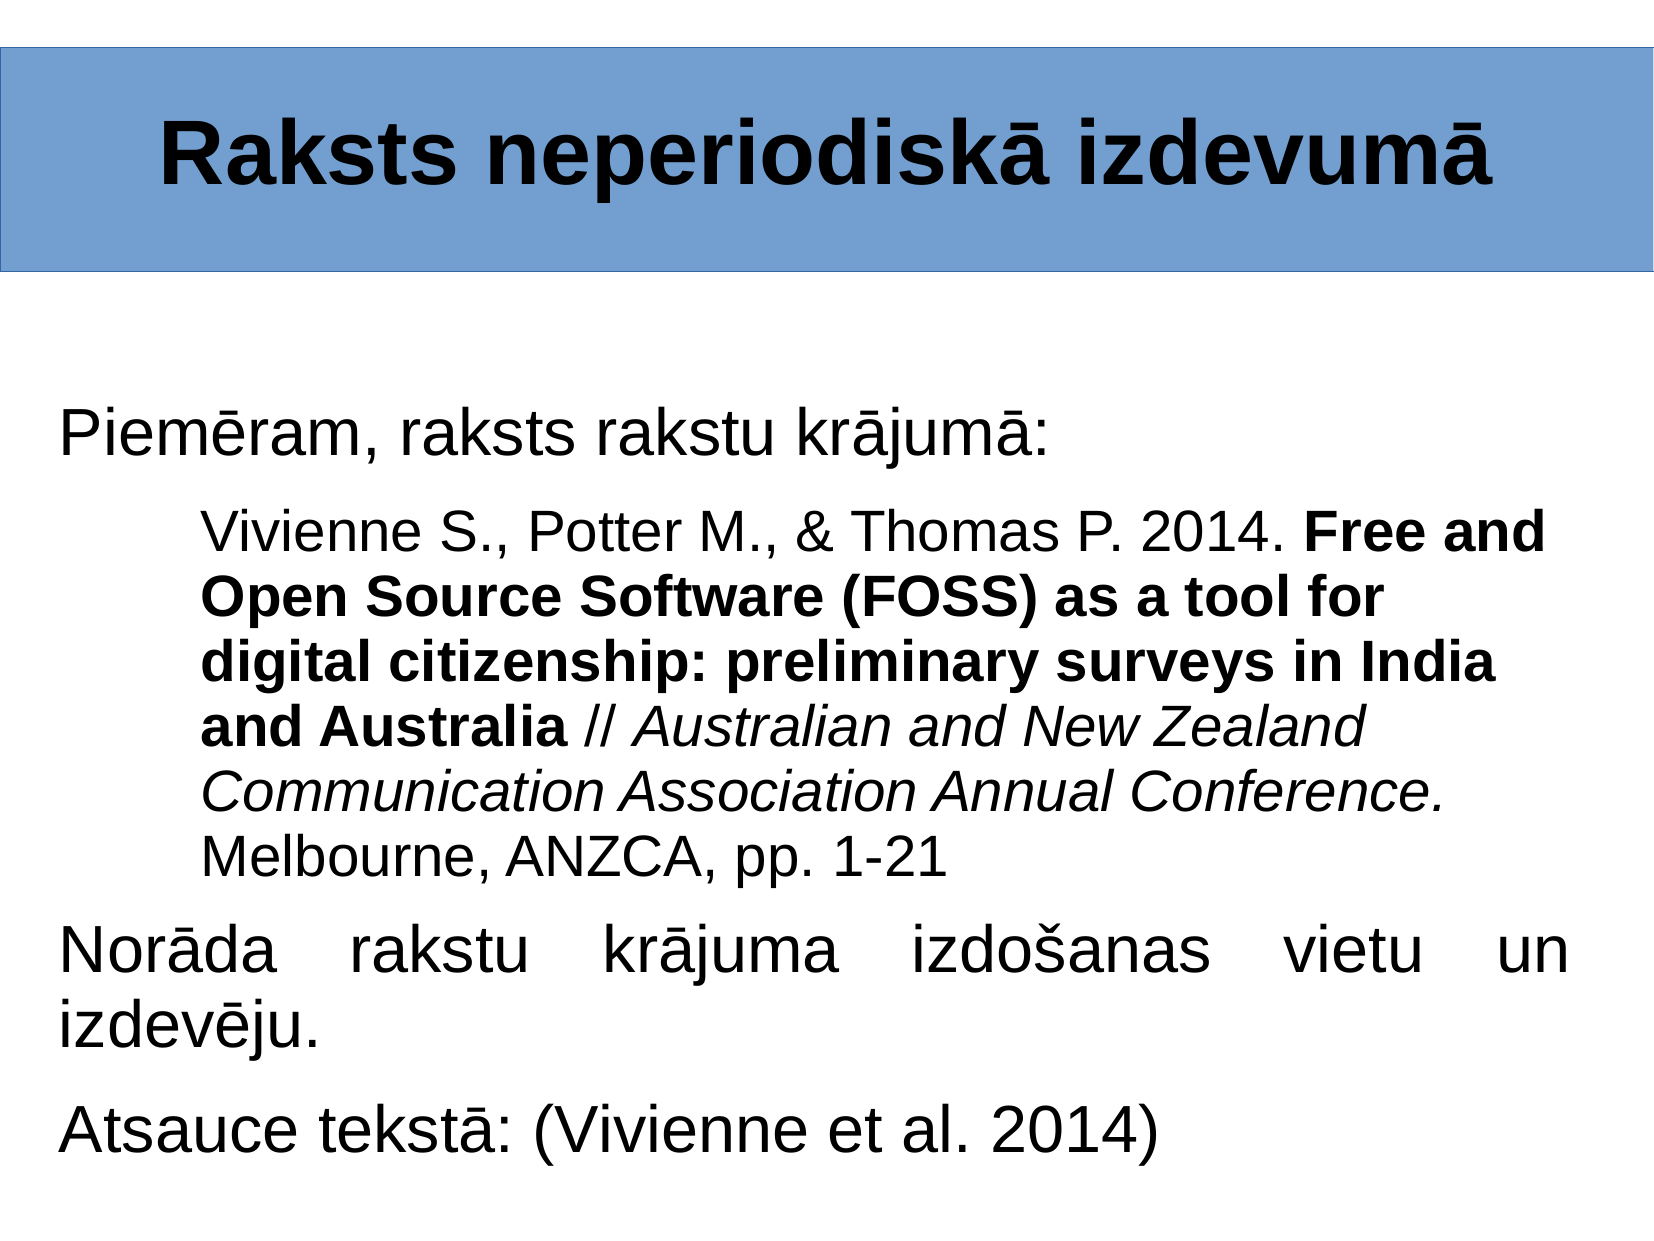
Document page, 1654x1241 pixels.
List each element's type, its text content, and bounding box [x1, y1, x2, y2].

list Piemēram, raksts rakstu krājumā: Vivienne S., Potter M., & Thomas P. 2014. Free and Open Source Software (FOSS) as a tool for digital citizenship: preliminary surveys in India and Australia // Australian and New Zealand Communication Association Annual Conference. Melbourne, ANZCA, pp. 1-21 Norāda rakstu krājuma izdošanas vietu un izdevēju. Atsauce tekstā: (Vivienne et al. 2014) [59, 290, 1572, 1229]
title Raksts neperiodiskā izdevumā [82, 49, 1571, 257]
text_box [0, 47, 1654, 272]
